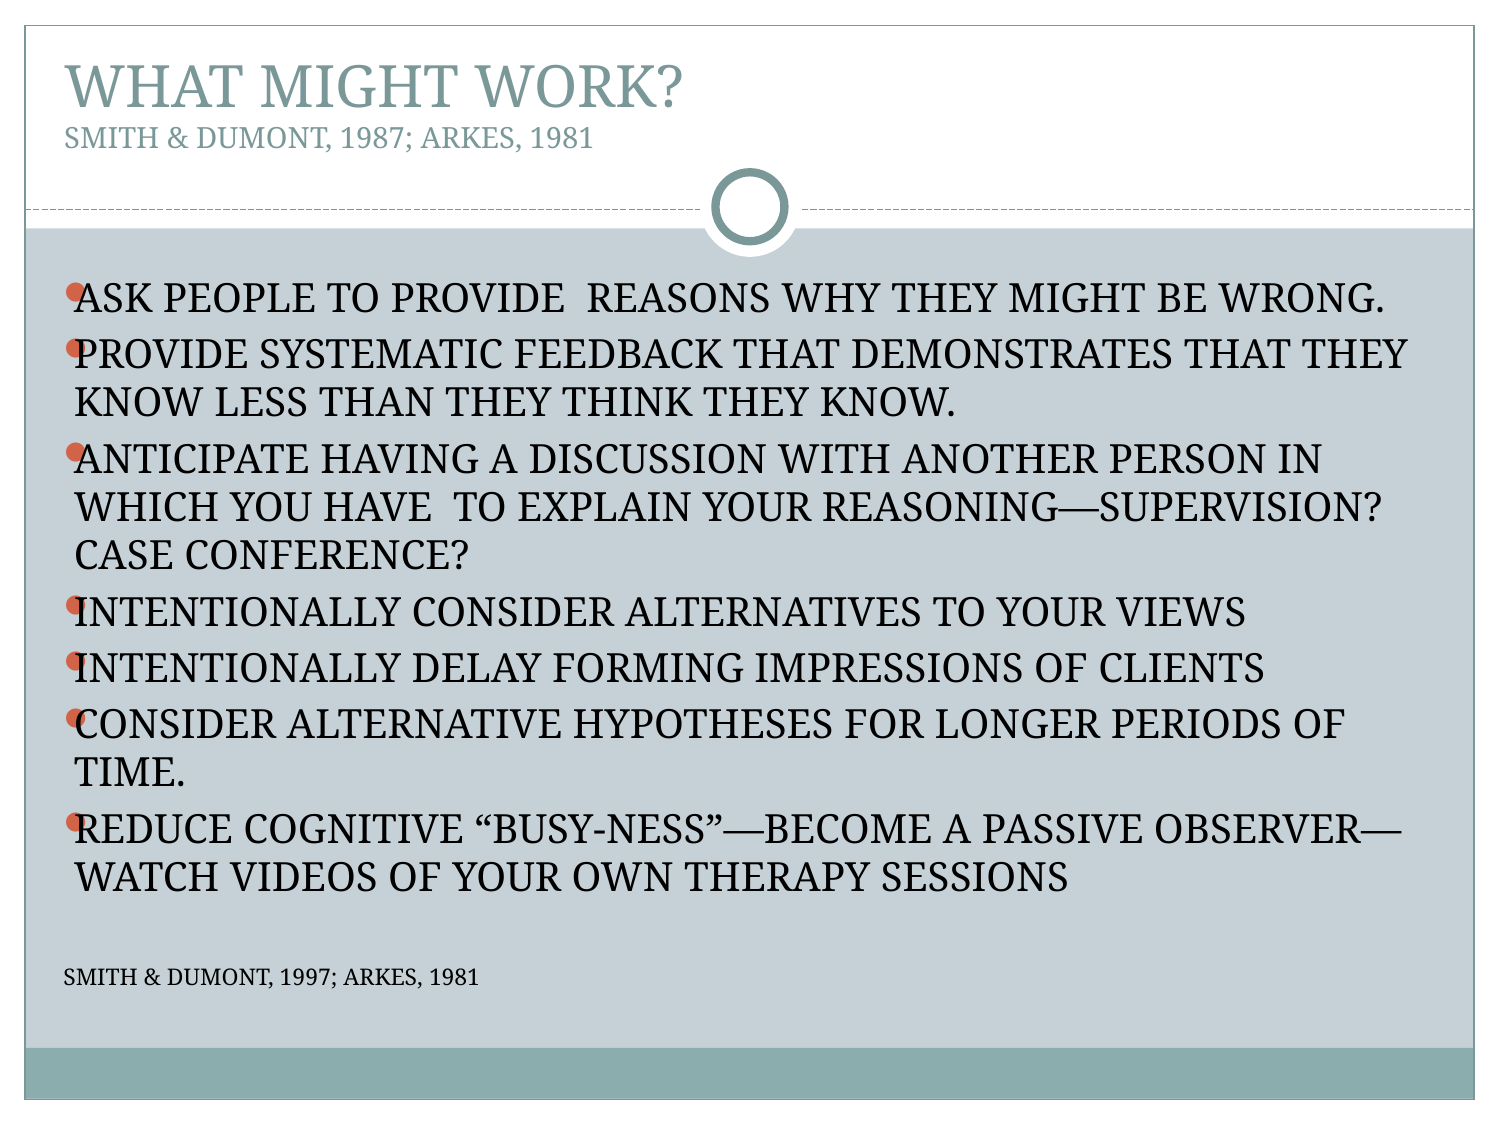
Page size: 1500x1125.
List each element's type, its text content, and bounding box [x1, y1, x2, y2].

list ASK PEOPLE TO PROVIDE REASONS WHY THEY MIGHT BE WRONG. PROVIDE SYSTEMATIC FEEDBACK THAT DEMONSTRATES THAT THEY KNOW LESS THAN THEY THINK THEY KNOW. ANTICIPATE HAVING A DISCUSSION WITH ANOTHER PERSON IN WHICH YOU HAVE TO EXPLAIN YOUR REASONING—SUPERVISION? CASE CONFERENCE? INTENTIONALLY CONSIDER ALTERNATIVES TO YOUR VIEWS INTENTIONALLY DELAY FORMING IMPRESSIONS OF CLIENTS CONSIDER ALTERNATIVE HYPOTHESES FOR LONGER PERIODS OF TIME. REDUCE COGNITIVE “BUSY-NESS”—BECOME A PASSIVE OBSERVER—WATCH VIDEOS OF YOUR OWN THERAPY SESSIONS SMITH & DUMONT, 1997; ARKES, 1981 [48, 247, 1456, 1074]
title WHAT MIGHT WORK? SMITH & DUMONT, 1987; ARKES, 1981 [49, 37, 1450, 162]
